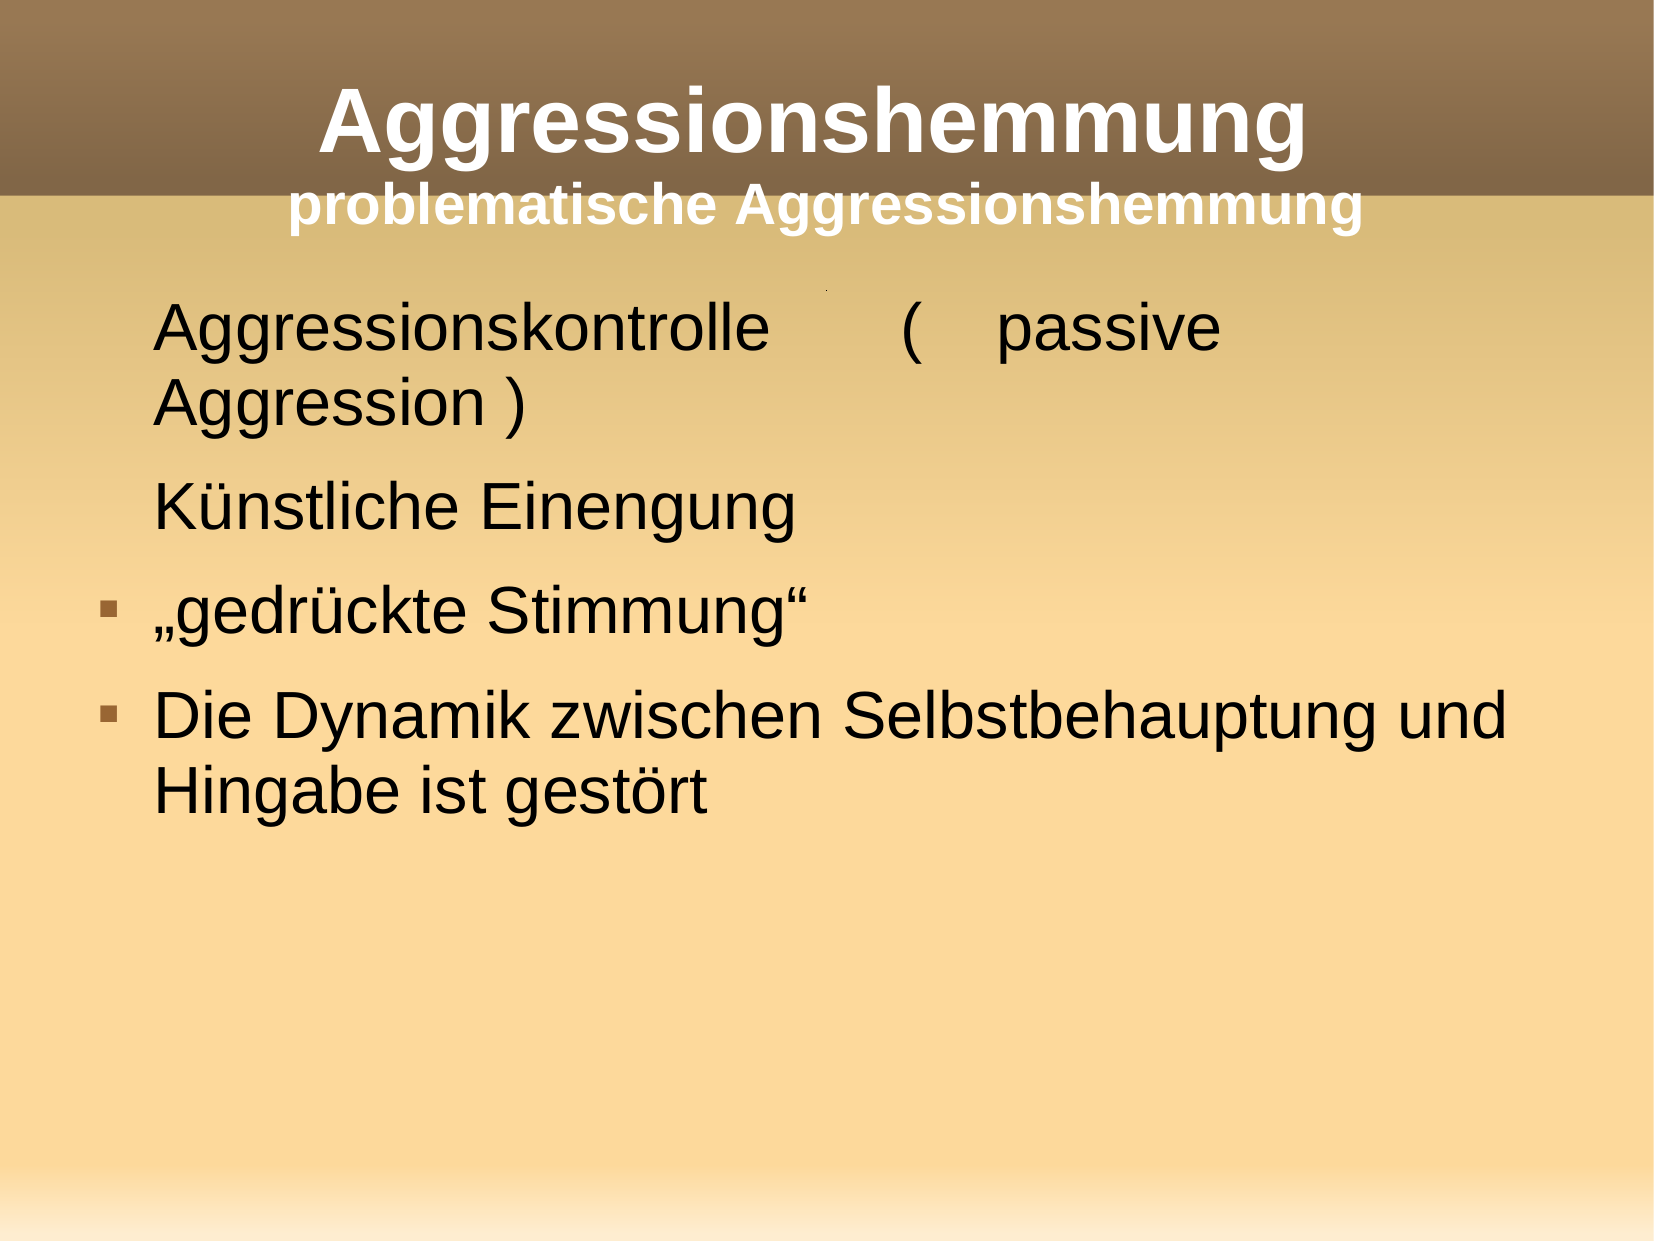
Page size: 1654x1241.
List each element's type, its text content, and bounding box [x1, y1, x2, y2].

list Aggressionskontrolle ( passive Aggression ) Künstliche Einengung „gedrückte Stimmung“ Die Dynamik zwischen Selbstbehauptung und Hingabe ist gestört [82, 290, 1571, 1109]
title Aggressionshemmung problematische Aggressionshemmung [82, 56, 1571, 250]
picture [0, 0, 1654, 1241]
